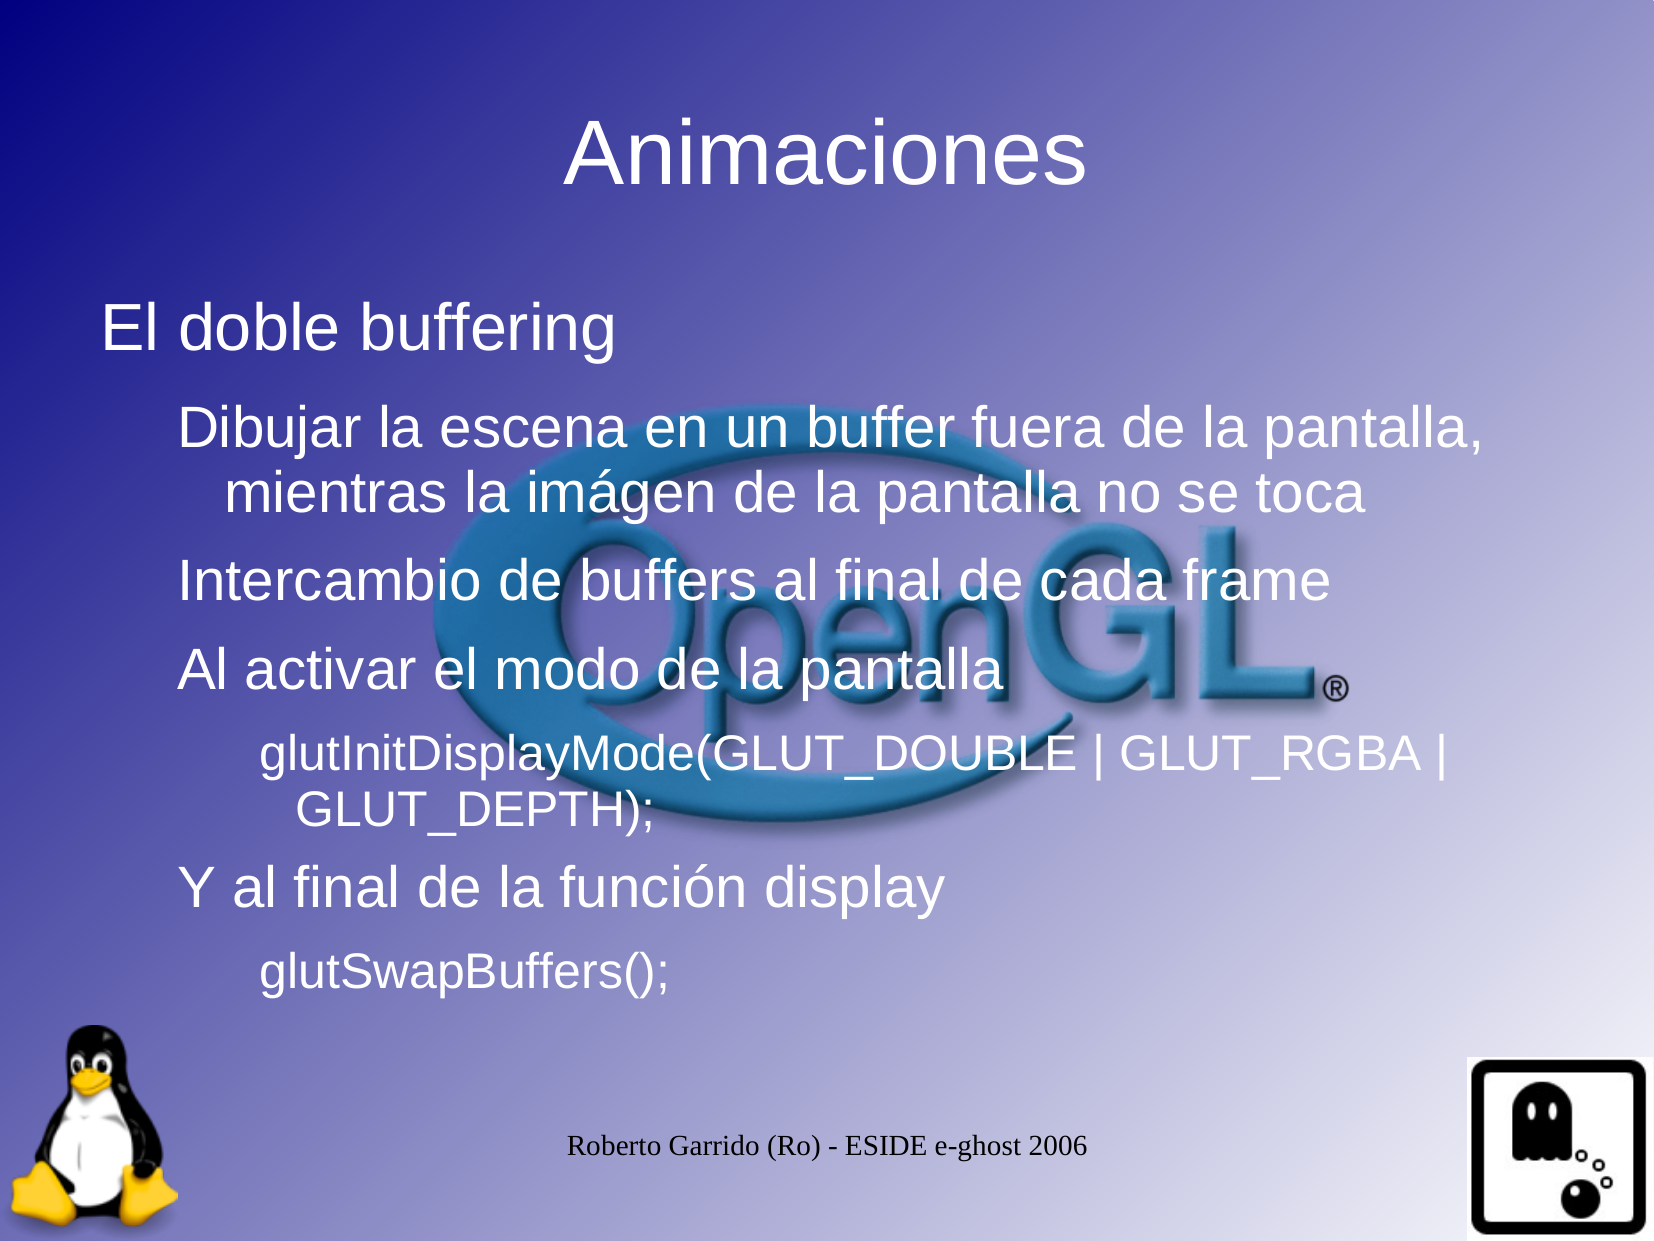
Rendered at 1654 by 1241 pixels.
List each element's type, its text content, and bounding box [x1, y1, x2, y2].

picture [0, 1025, 178, 1241]
list El doble buffering Dibujar la escena en un buffer fuera de la pantalla, mientras la imágen de la pantalla no se toca Intercambio de buffers al final de cada frame Al activar el modo de la pantalla glutInitDisplayMode(GLUT_DOUBLE | GLUT_RGBA | GLUT_DEPTH); Y al final de la función display glutSwapBuffers(); [82, 290, 1571, 1109]
title Animaciones [82, 49, 1571, 257]
picture [1467, 1057, 1654, 1241]
